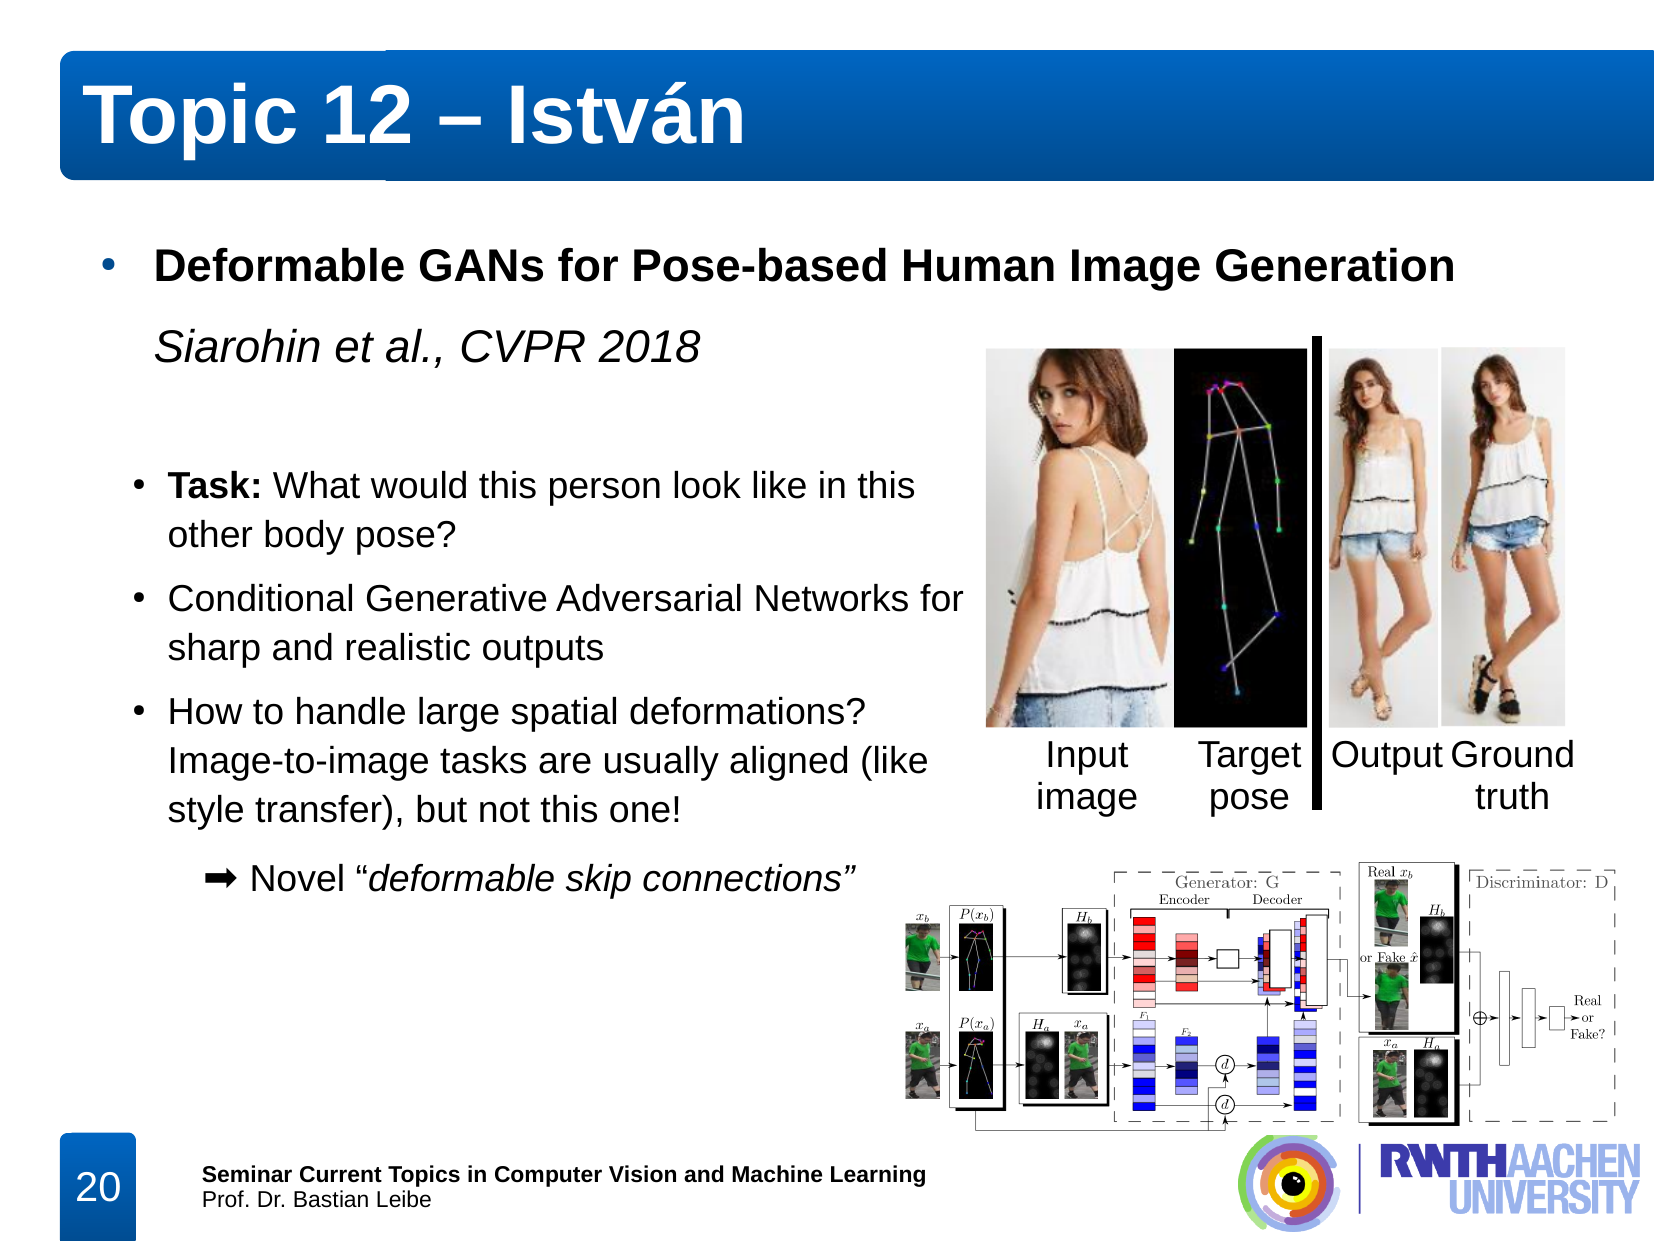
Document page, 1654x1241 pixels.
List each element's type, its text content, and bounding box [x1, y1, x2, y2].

picture [985, 346, 1308, 733]
picture [1441, 346, 1566, 729]
text_box Target pose [1182, 726, 1317, 826]
picture [1328, 346, 1438, 732]
text_box Output [1322, 726, 1459, 784]
text_box Ground truth [1435, 726, 1591, 826]
list Deformable GANs for Pose-based Human Image Generation Siarohin et al., CVPR 2018 [82, 240, 1621, 391]
text_box Input image [1021, 733, 1153, 826]
text_box Task: What would this person look like in this other body pose? Conditional Generative Adversarial Networks for sharp and realistic outputs How to handle large spatial deformations? Image-to-image tasks are usually aligned (like style transfer), but not this one! ➡ Novel “deformable skip connections” [117, 450, 988, 961]
picture [897, 854, 1640, 1232]
title Topic 12 – István [82, 61, 1571, 168]
